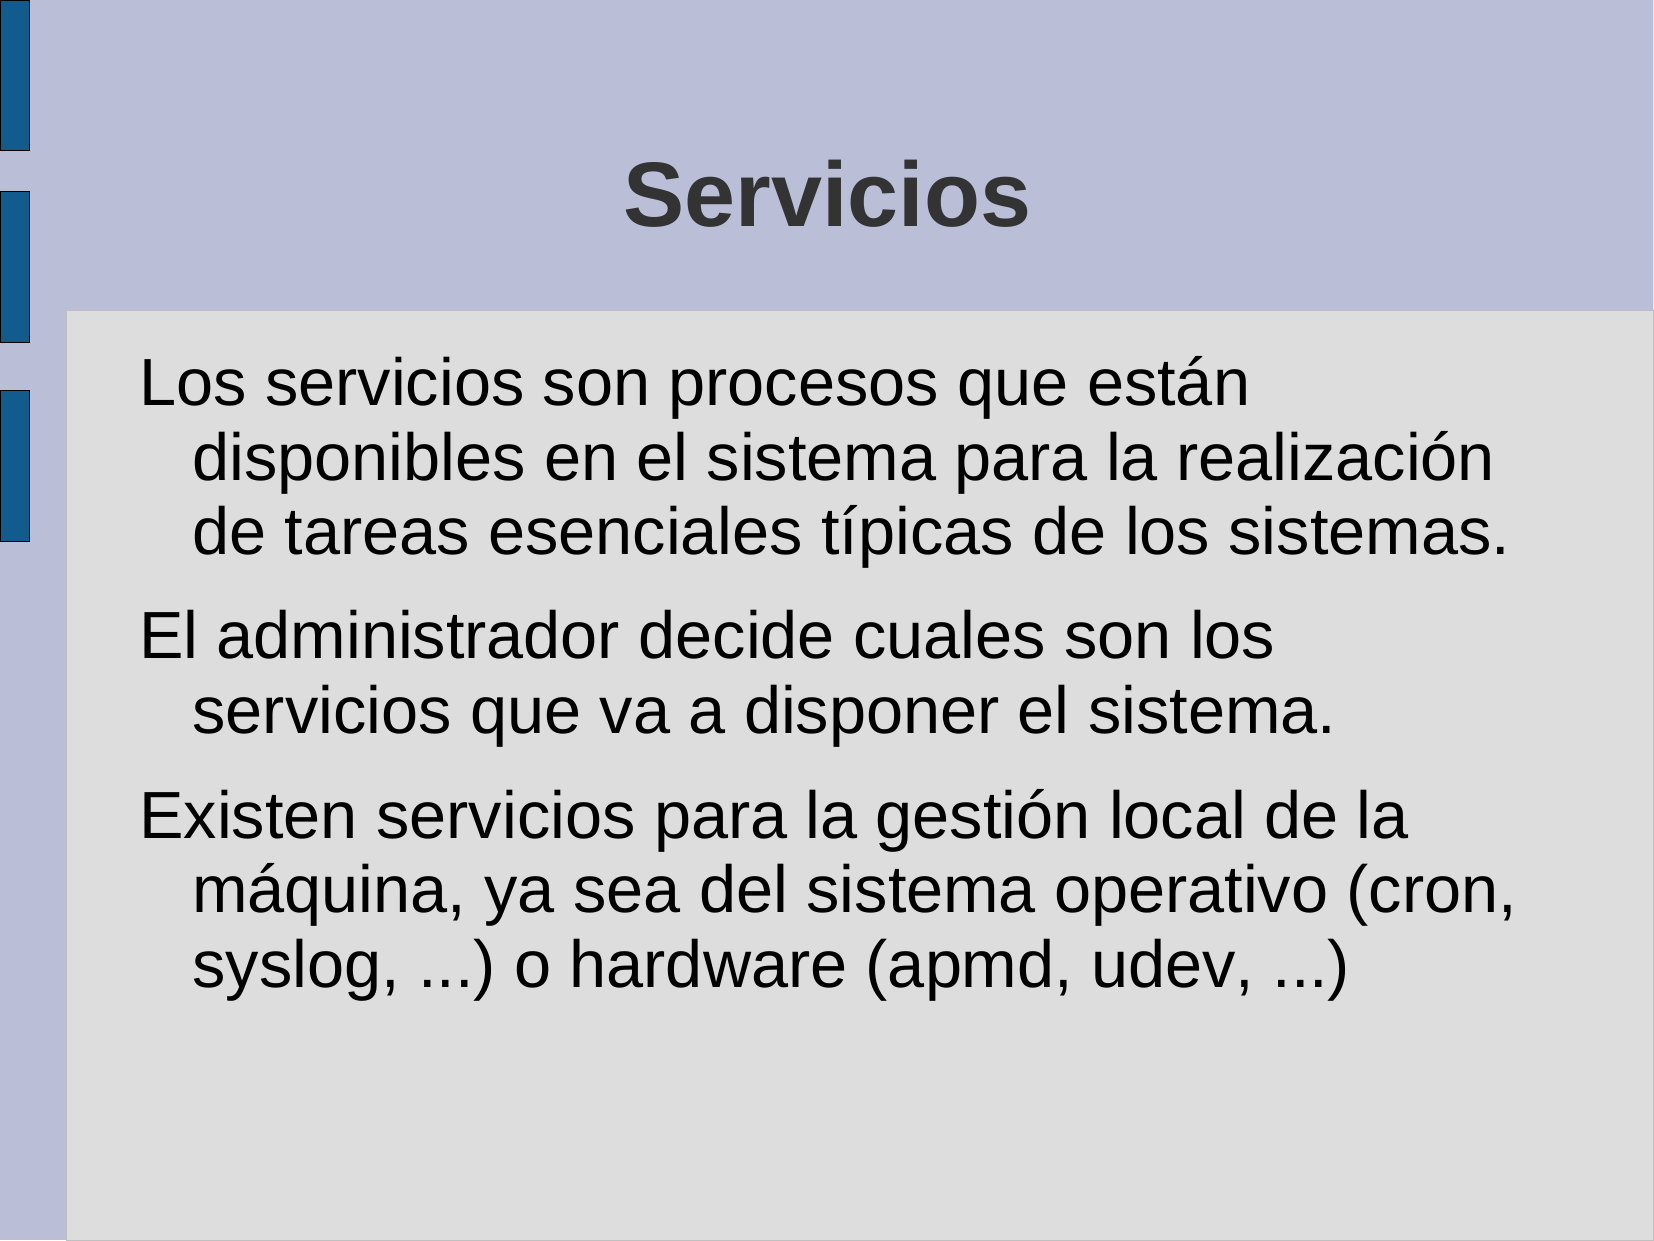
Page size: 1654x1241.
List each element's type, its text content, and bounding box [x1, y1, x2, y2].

list Los servicios son procesos que están disponibles en el sistema para la realización de tareas esenciales típicas de los sistemas. El administrador decide cuales son los servicios que va a disponer el sistema. Existen servicios para la gestión local de la máquina, ya sea del sistema operativo (cron, syslog, ...) o hardware (apmd, udev, ...) [121, 344, 1534, 1127]
title Servicios [121, 91, 1534, 299]
